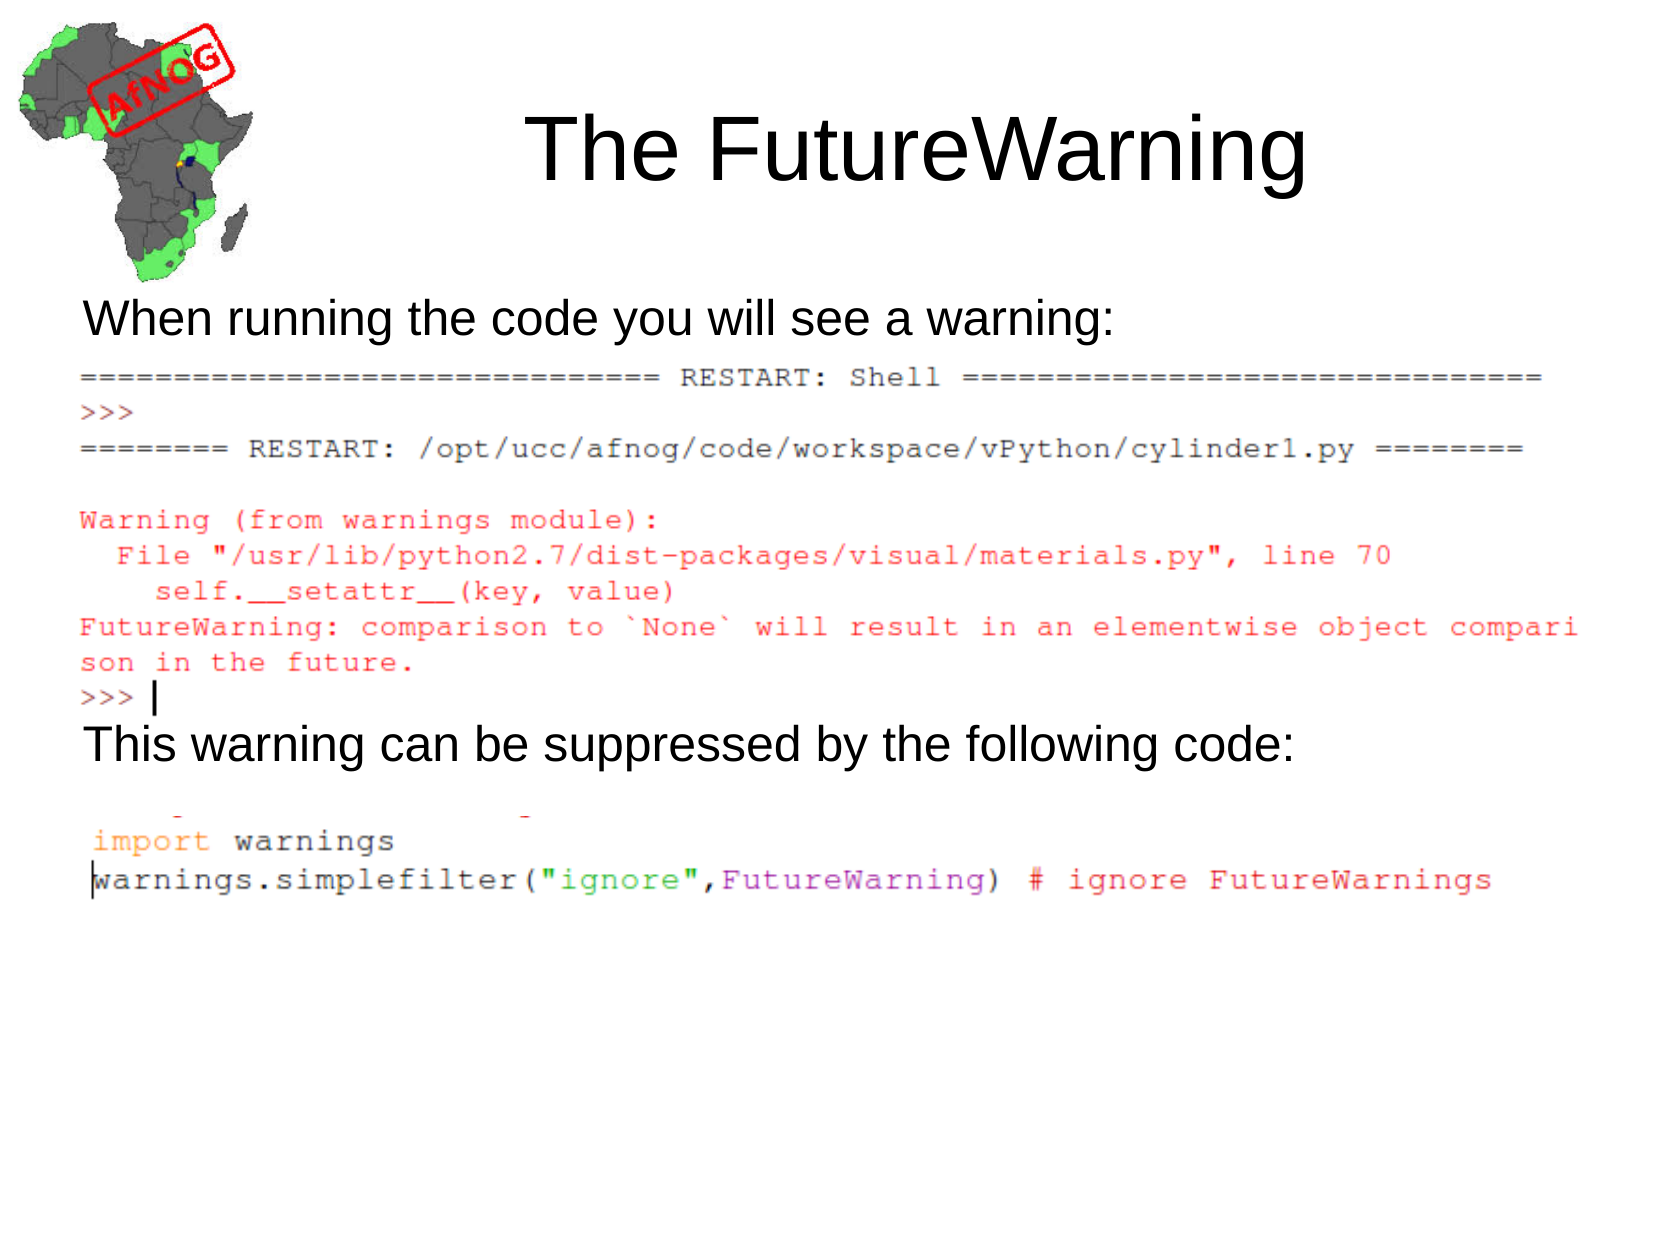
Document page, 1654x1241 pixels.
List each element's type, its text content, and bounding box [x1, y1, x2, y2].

picture [82, 816, 1525, 931]
picture [9, 0, 259, 291]
list When running the code you will see a warning: This warning can be suppressed by the following code: [82, 721, 1571, 1010]
title The FutureWarning [258, 45, 1576, 253]
list When running the code you will see a warning: This warning can be suppressed by the following code: [82, 290, 1571, 360]
picture [78, 360, 1587, 721]
